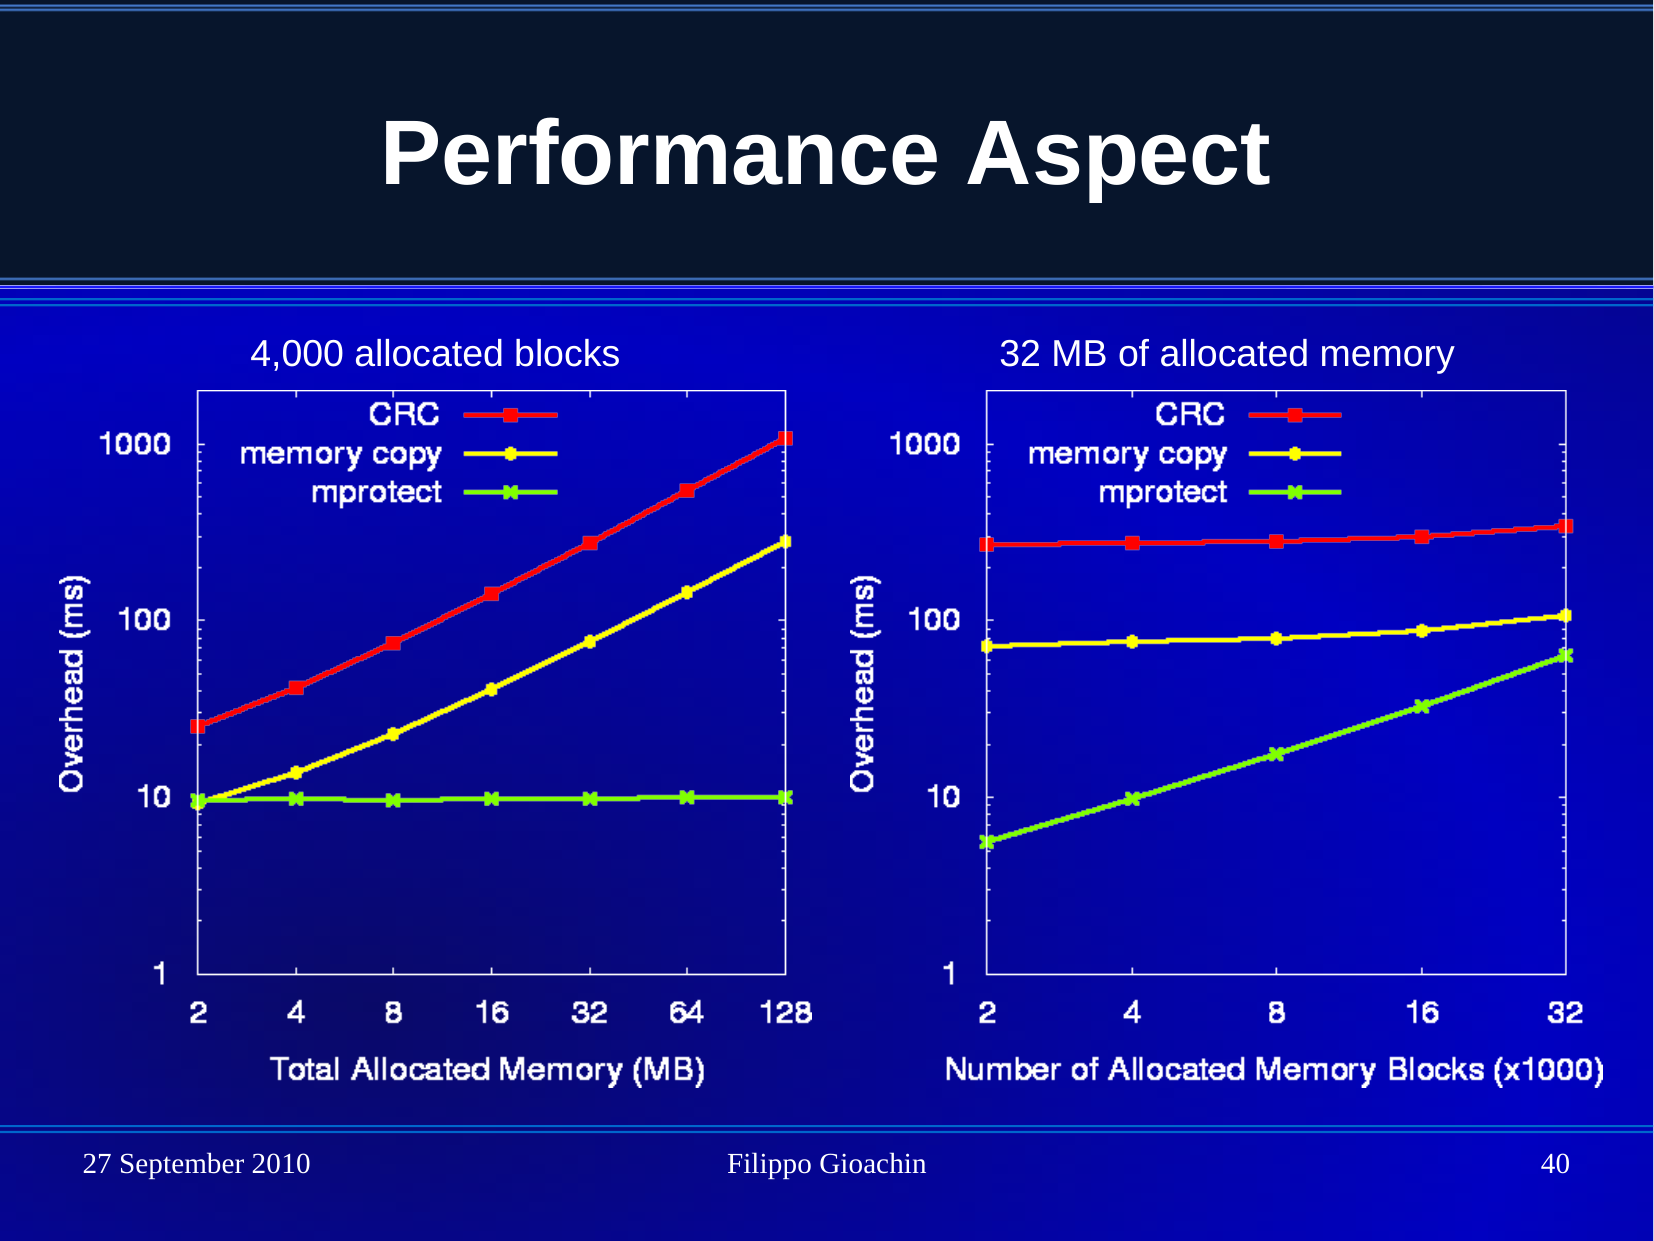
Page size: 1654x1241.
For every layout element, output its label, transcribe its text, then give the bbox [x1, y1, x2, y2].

picture [0, 289, 1654, 298]
text_box 32 MB of allocated memory [984, 324, 1469, 382]
picture [0, 1134, 1654, 1241]
picture [0, 307, 1654, 1125]
title Performance Aspect [82, 49, 1571, 257]
picture [0, 0, 1654, 285]
text_box 4,000 allocated blocks [235, 324, 636, 382]
